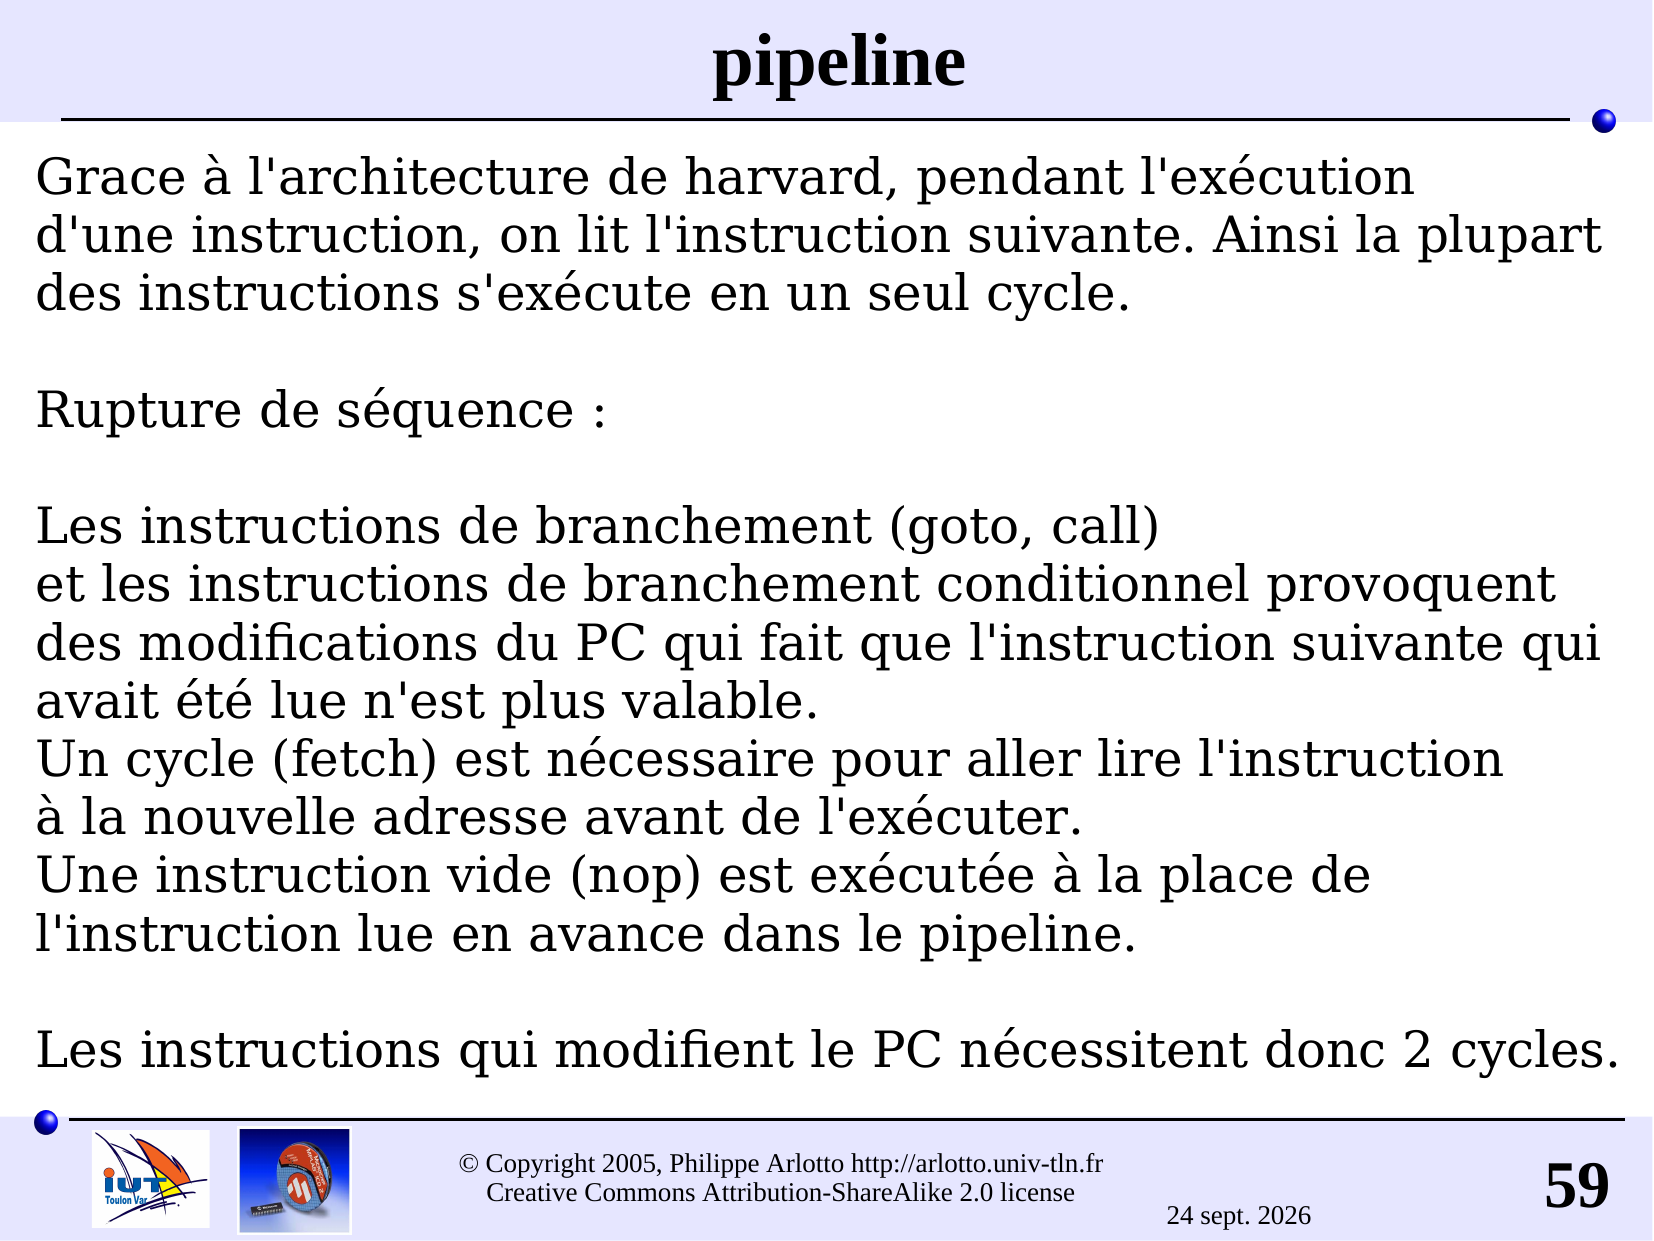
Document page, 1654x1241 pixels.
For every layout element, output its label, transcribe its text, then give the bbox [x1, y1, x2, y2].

title pipeline [95, 14, 1585, 107]
picture [237, 1196, 352, 1235]
text_box Grace à l'architecture de harvard, pendant l'exécution d'une instruction, on lit l'instruction suivante. Ainsi la plupart des instructions s'exécute en un seul cycle. Rupture de séquence : Les instructions de branchement (goto, call) et les instructions de branchement conditionnel provoquent des modifications du PC qui fait que l'instruction suivante qui avait été lue n'est plus valable. Un cycle (fetch) est nécessaire pour aller lire l'instruction à la nouvelle adresse avant de l'exécuter. Une instruction vide (nop) est exécutée à la place de l'instruction lue en avance dans le pipeline. Les instructions qui modifient le PC nécessitent donc 2 cycles. [35, 147, 1625, 1196]
